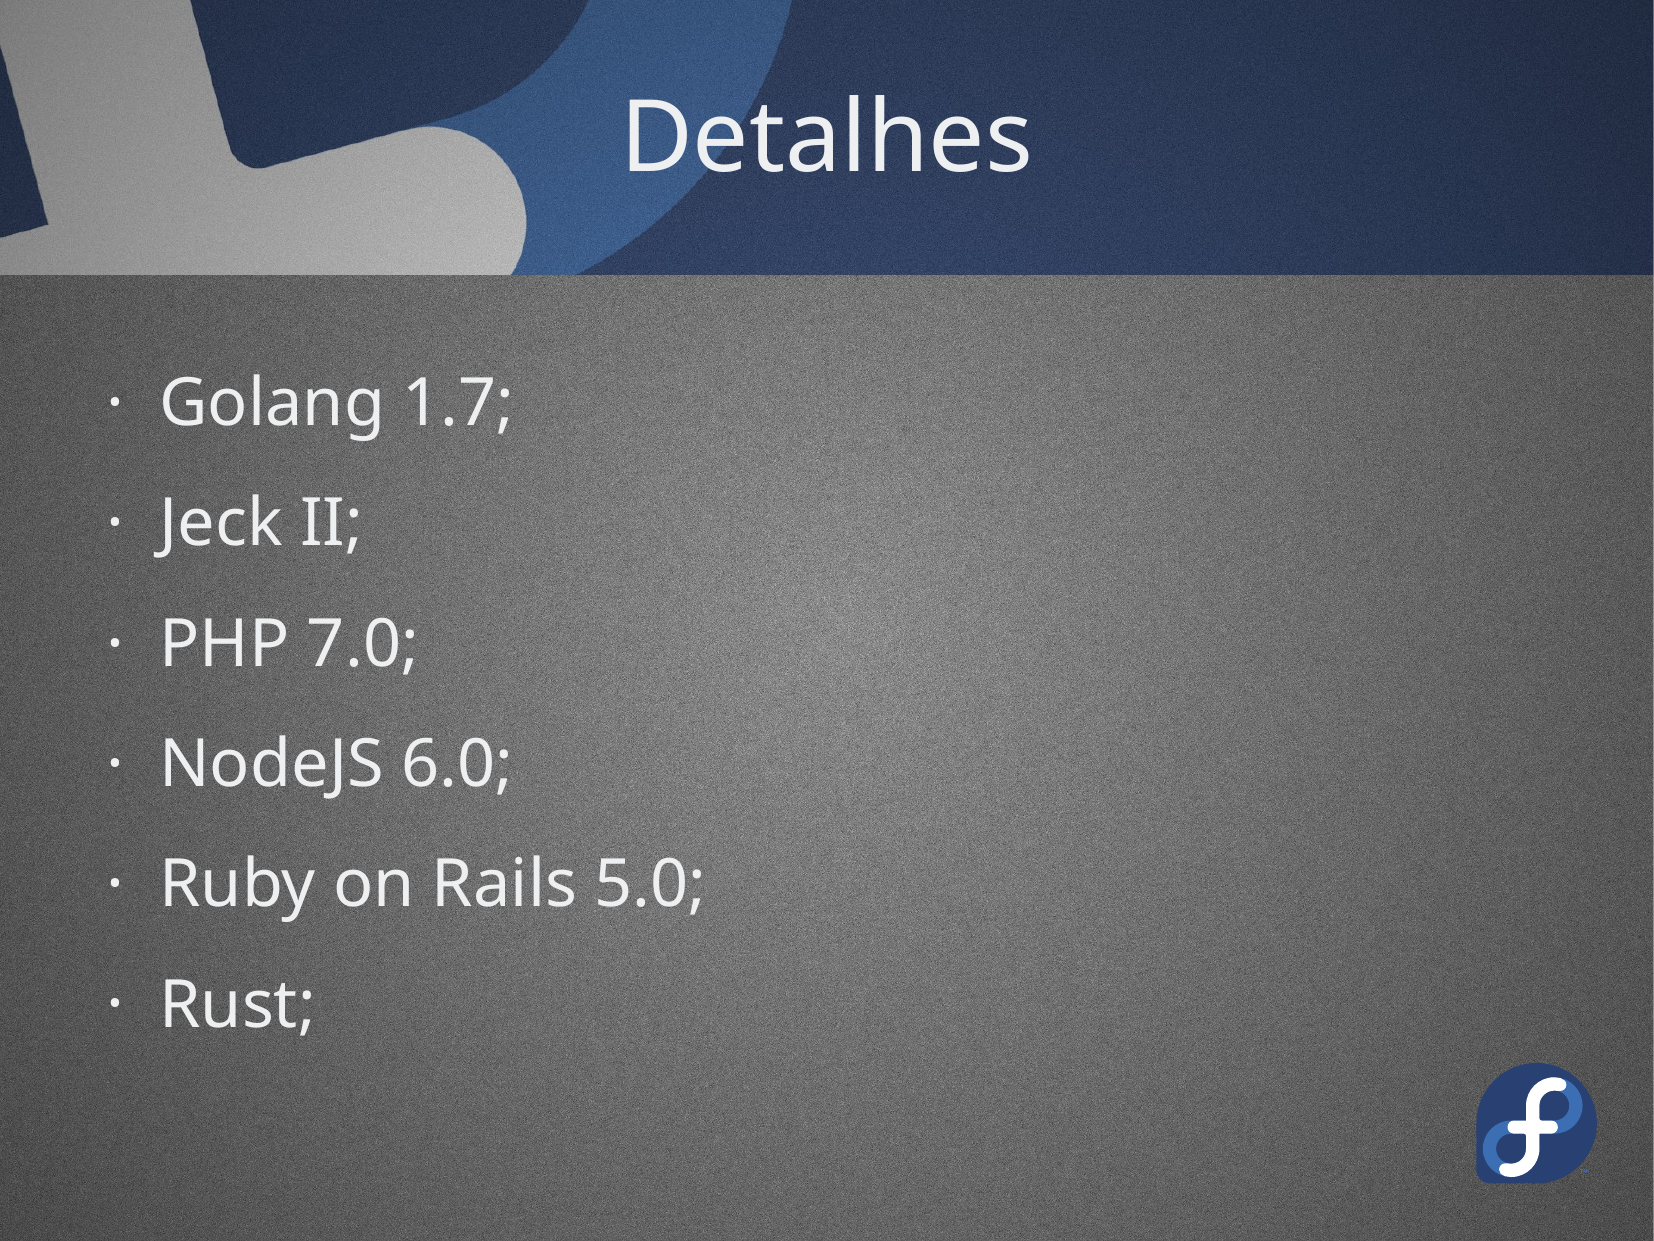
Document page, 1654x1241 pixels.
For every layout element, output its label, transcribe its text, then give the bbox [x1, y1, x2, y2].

title Detalhes [88, 29, 1565, 237]
picture [0, 0, 1654, 1241]
list Golang 1.7; Jeck II; PHP 7.0; NodeJS 6.0; Ruby on Rails 5.0; Rust; [88, 354, 1565, 1063]
